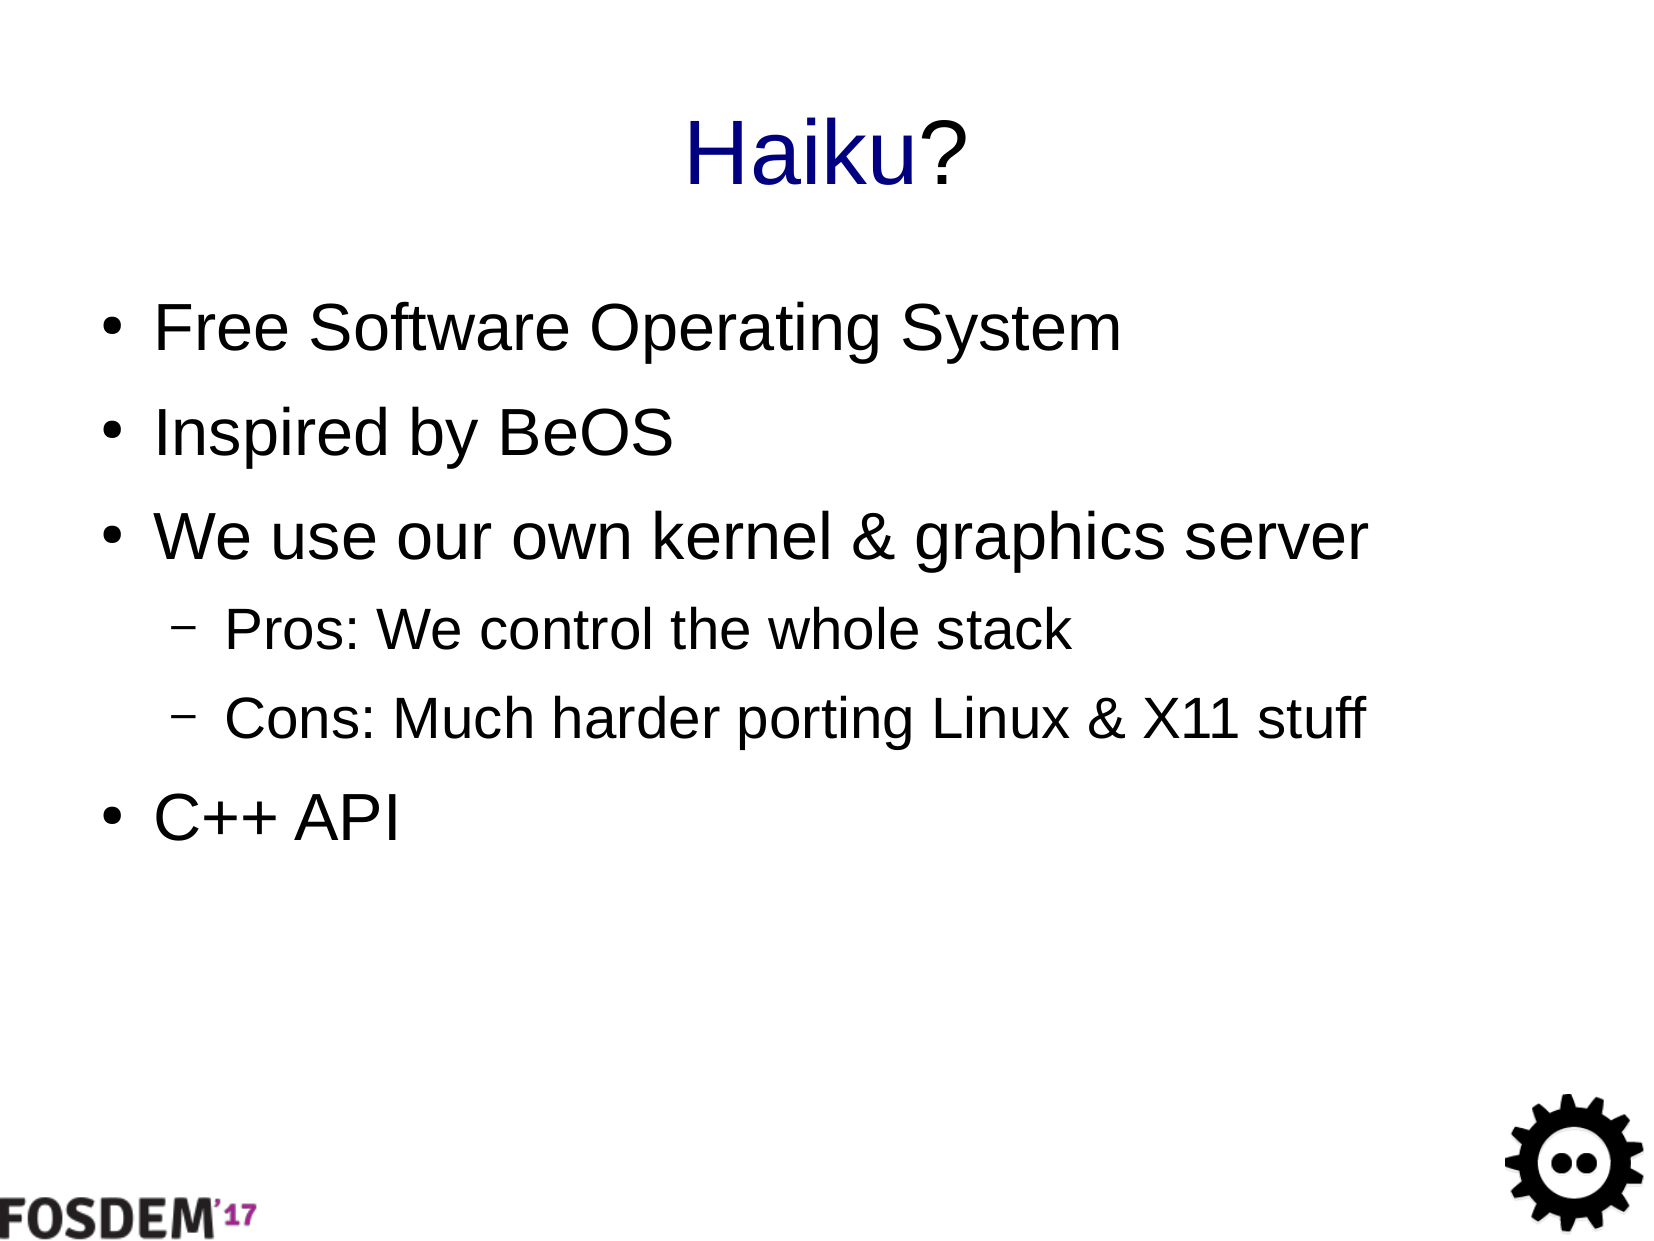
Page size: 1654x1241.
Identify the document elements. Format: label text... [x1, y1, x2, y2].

title Haiku? [82, 49, 1571, 257]
picture [0, 1196, 258, 1241]
list Free Software Operating System Inspired by BeOS We use our own kernel & graphics server Pros: We control the whole stack Cons: Much harder porting Linux & X11 stuff C++ API [82, 290, 1571, 1010]
picture [1505, 1094, 1648, 1235]
